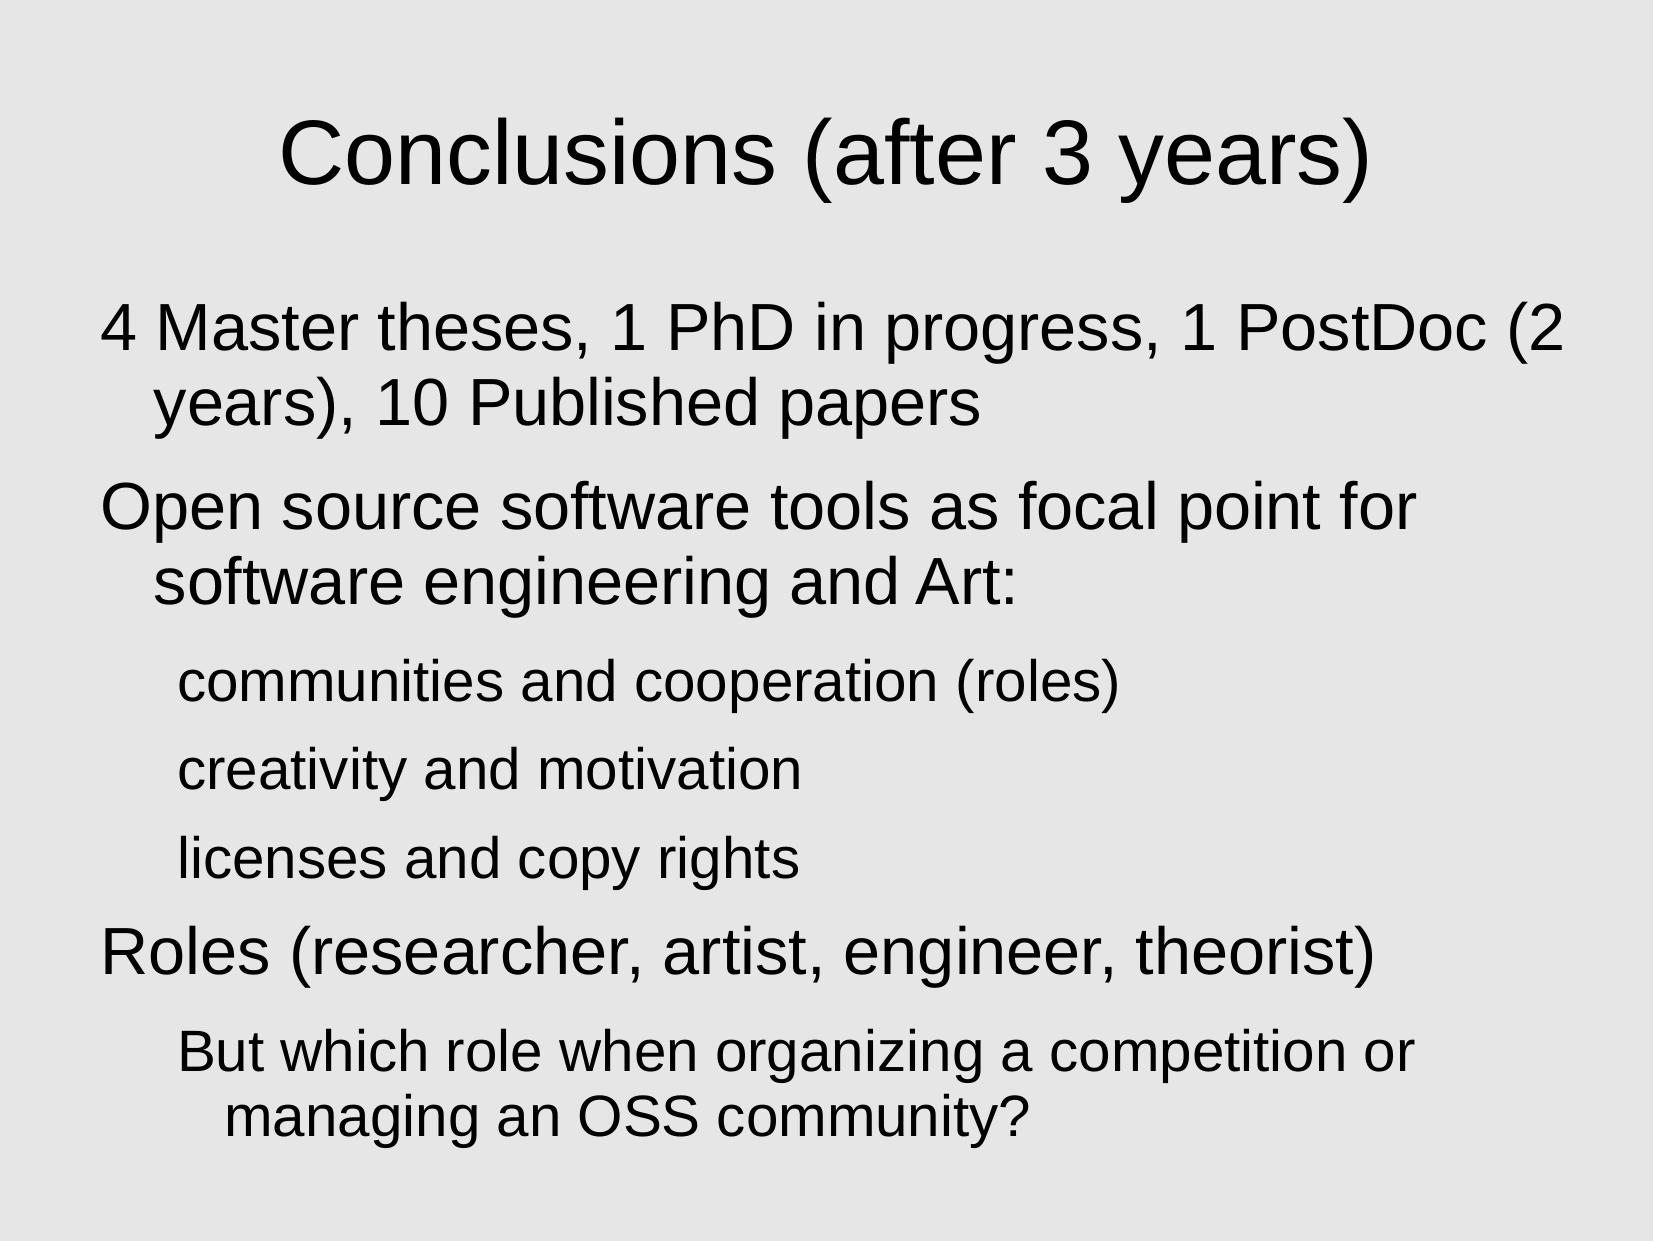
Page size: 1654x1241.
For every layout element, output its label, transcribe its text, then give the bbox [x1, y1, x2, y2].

list 4 Master theses, 1 PhD in progress, 1 PostDoc (2 years), 10 Published papers Open source software tools as focal point for software engineering and Art: communities and cooperation (roles) creativity and motivation licenses and copy rights Roles (researcher, artist, engineer, theorist) But which role when organizing a competition or managing an OSS community? [82, 290, 1571, 1149]
title Conclusions (after 3 years) [82, 56, 1571, 250]
